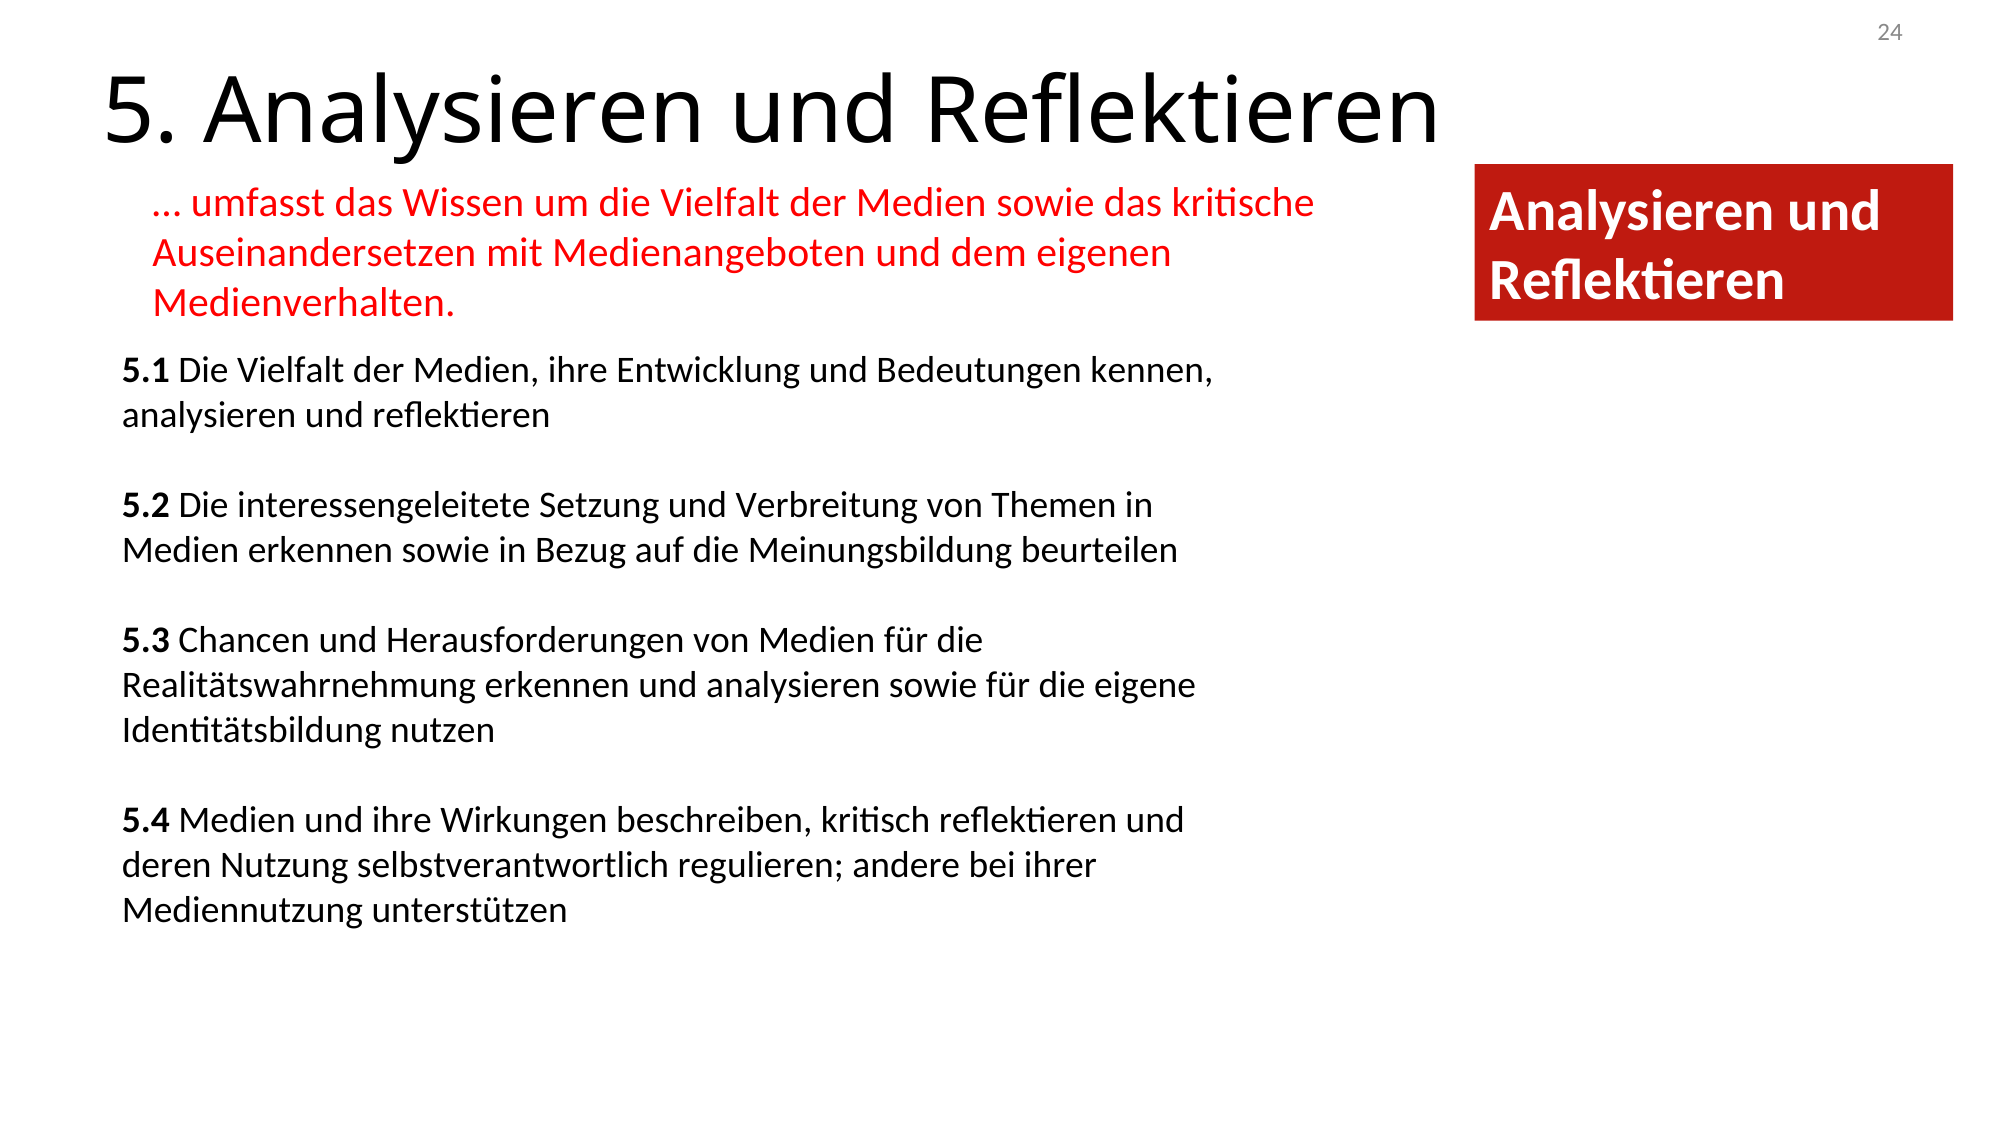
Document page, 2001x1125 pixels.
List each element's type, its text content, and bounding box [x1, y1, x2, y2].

text_box 24 [1862, 0, 2000, 61]
text_box … umfasst das Wissen um die Vielfalt der Medien sowie das kritische Auseinandersetzen mit Medienangeboten und dem eigenen Medienverhalten. [137, 222, 1374, 335]
text_box 5.1 Die Vielfalt der Medien, ihre Entwicklung und Bedeutungen kennen, analysieren und reflektieren 5.2 Die interessengeleitete Setzung und Verbreitung von Themen in Medien erkennen sowie in Bezug auf die Meinungsbildung beurteilen 5.3 Chancen und Herausforderungen von Medien für die Realitätswahrnehmung erkennen und analysieren sowie für die eigene Identitätsbildung nutzen 5.4 Medien und ihre Wirkungen beschreiben, kritisch reflektieren und deren Nutzung selbstverantwortlich regulieren; andere bei ihrer Mediennutzung unterstützen [106, 337, 1272, 943]
text_box Analysieren und Reflektieren [1474, 164, 1954, 321]
text_box 5. Analysieren und Reflektieren [87, 3, 1813, 222]
